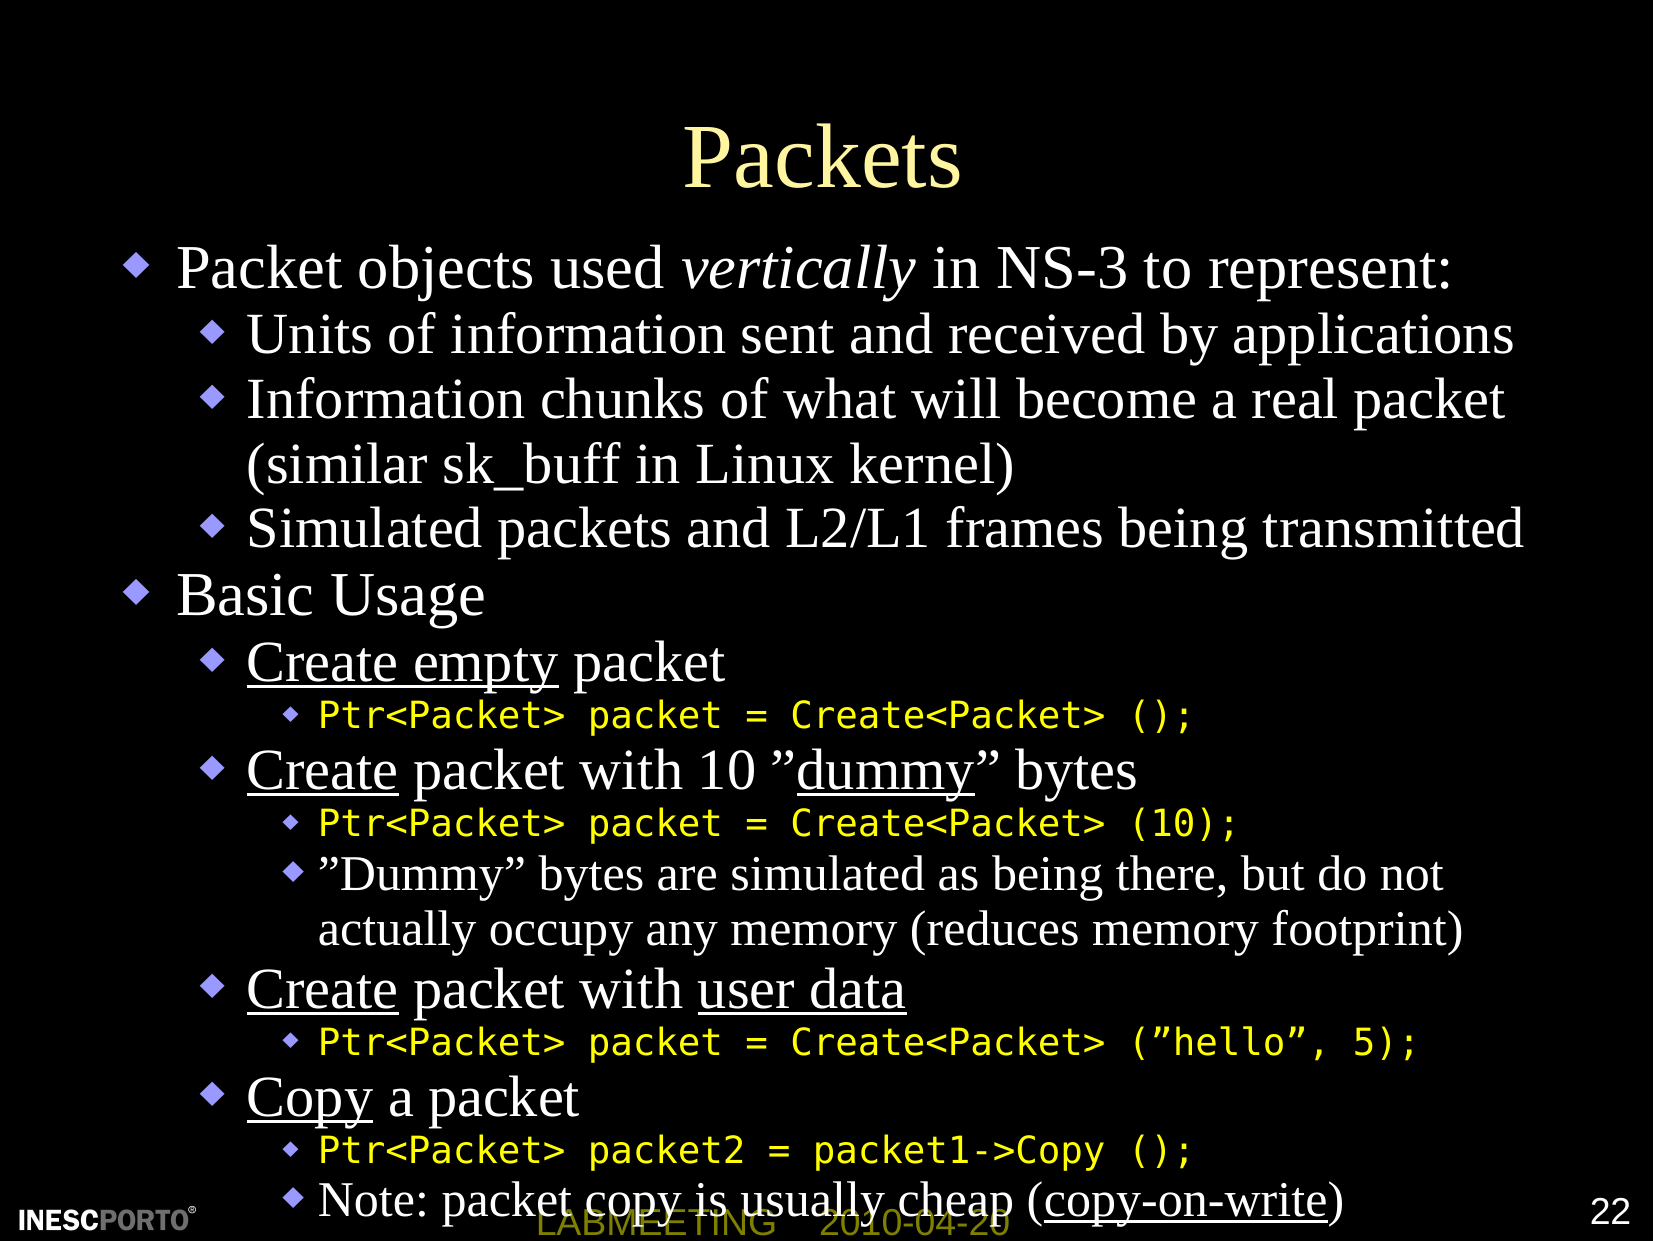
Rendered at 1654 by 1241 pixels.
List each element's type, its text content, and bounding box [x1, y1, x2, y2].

picture [9, 1181, 201, 1241]
title Packets [40, 48, 1607, 264]
list Packet objects used vertically in NS-3 to represent: Units of information sent and received by applications Information chunks of what will become a real packet (similar sk_buff in Linux kernel) Simulated packets and L2/L1 frames being transmitted Basic Usage Create empty packet Ptr<Packet> packet = Create<Packet> (); Create packet with 10 ”dummy” bytes Ptr<Packet> packet = Create<Packet> (10); ”Dummy” bytes are simulated as being there, but do not actually occupy any memory (reduces memory footprint) Create packet with user data Ptr<Packet> packet = Create<Packet> (”hello”, 5); Copy a packet Ptr<Packet> packet2 = packet1->Copy (); Note: packet copy is usually cheap (copy-on-write) [105, 232, 1552, 1228]
